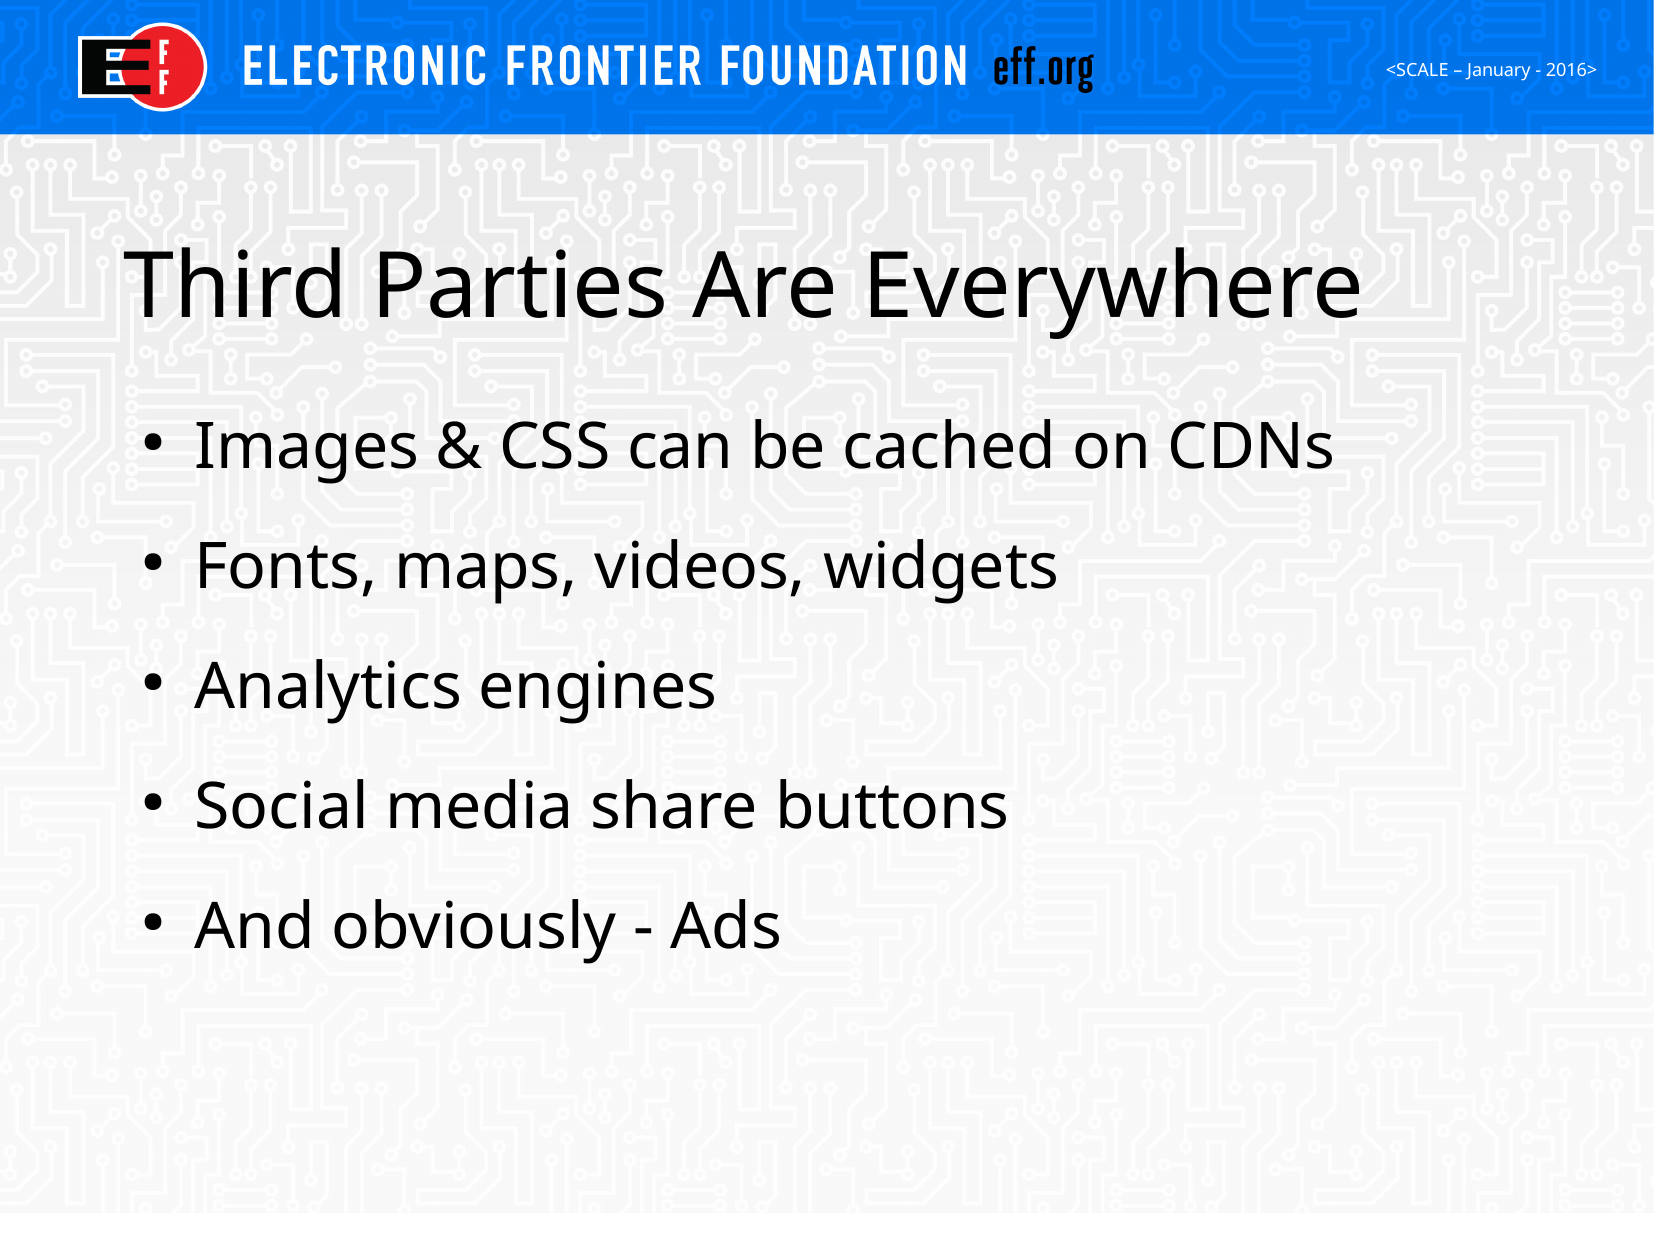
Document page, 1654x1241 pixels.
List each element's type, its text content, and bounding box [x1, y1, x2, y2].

list Images & CSS can be cached on CDNs Fonts, maps, videos, widgets Analytics engines Social media share buttons And obviously - Ads [124, 399, 1530, 1144]
title Third Parties Are Everywhere [124, 179, 1530, 386]
picture [0, 0, 1654, 1213]
